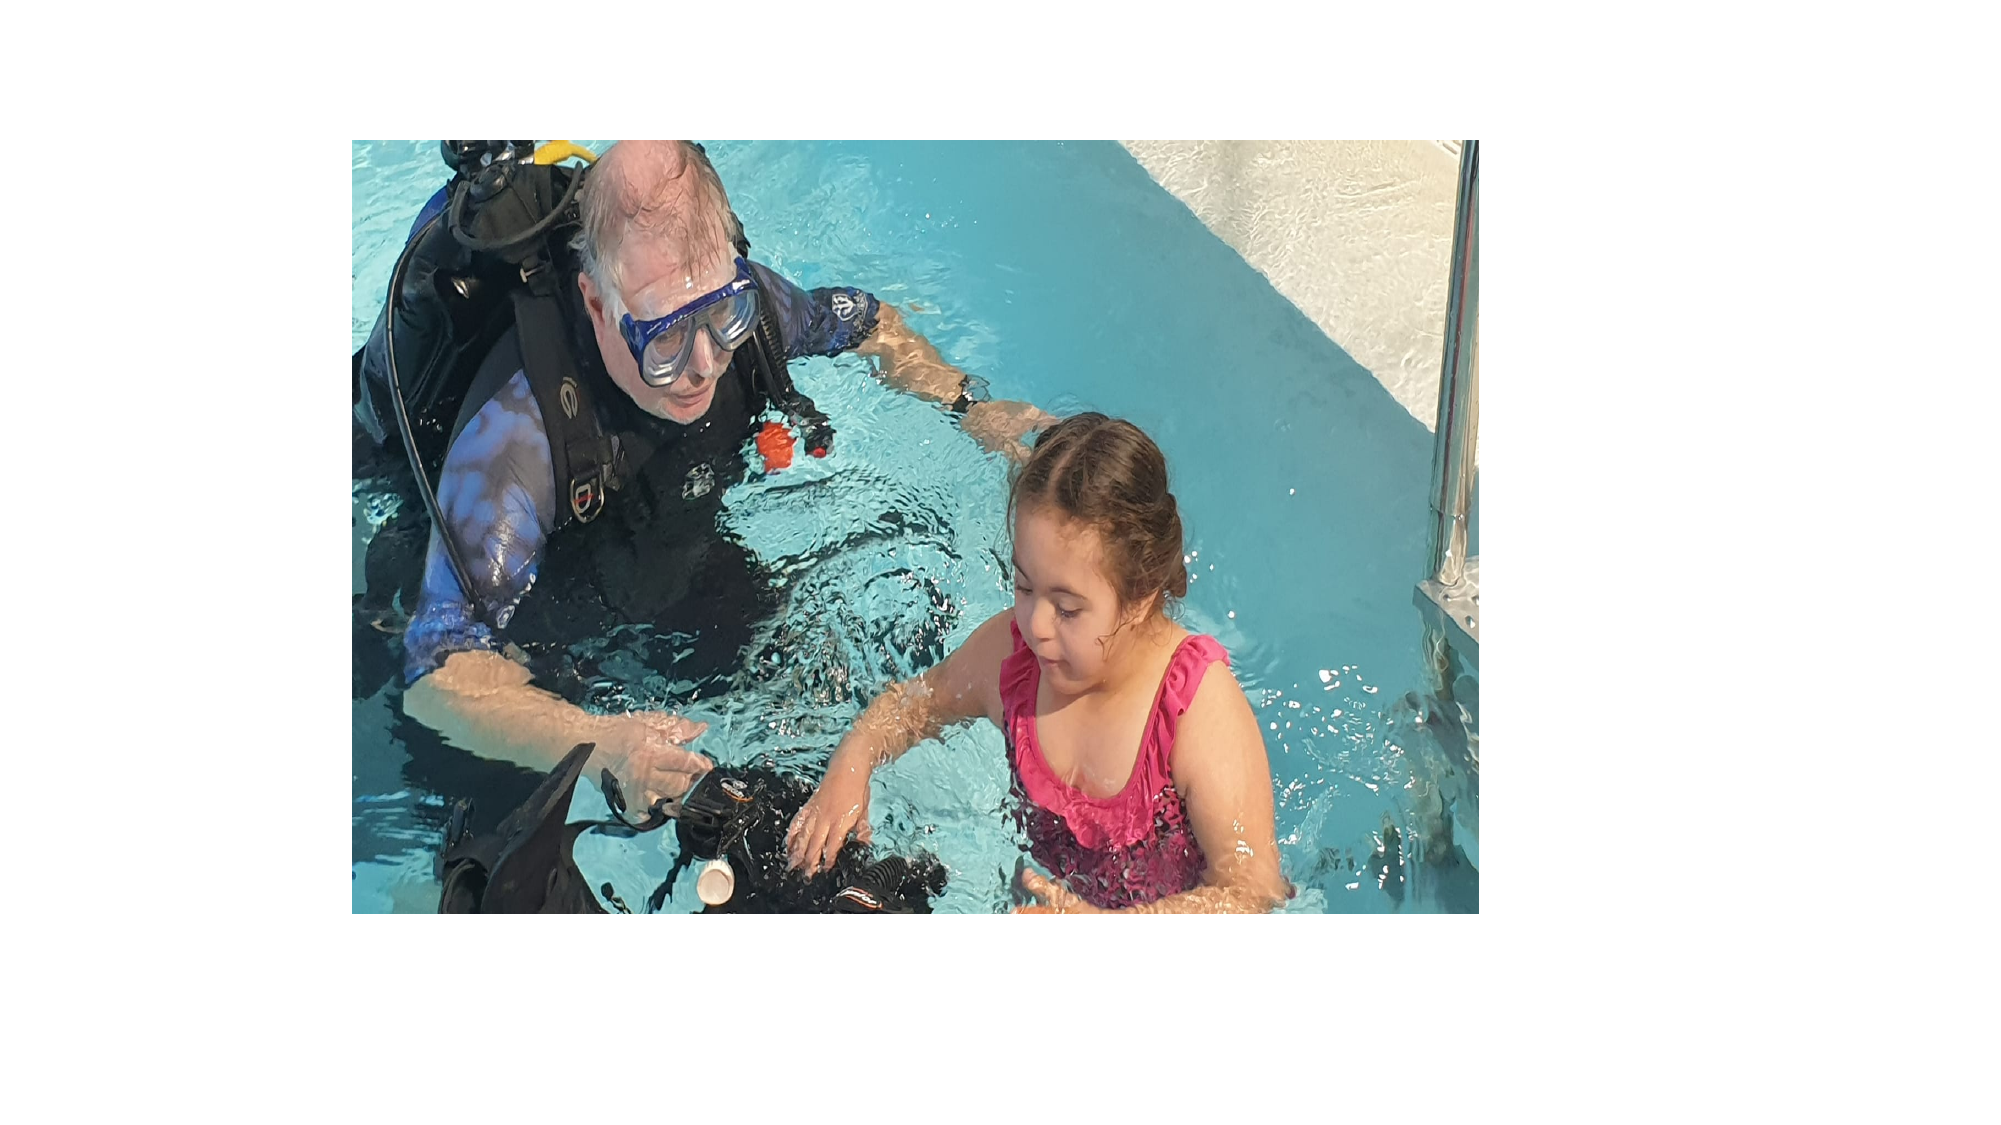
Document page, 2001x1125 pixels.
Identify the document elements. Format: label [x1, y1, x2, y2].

picture [352, 140, 1479, 914]
